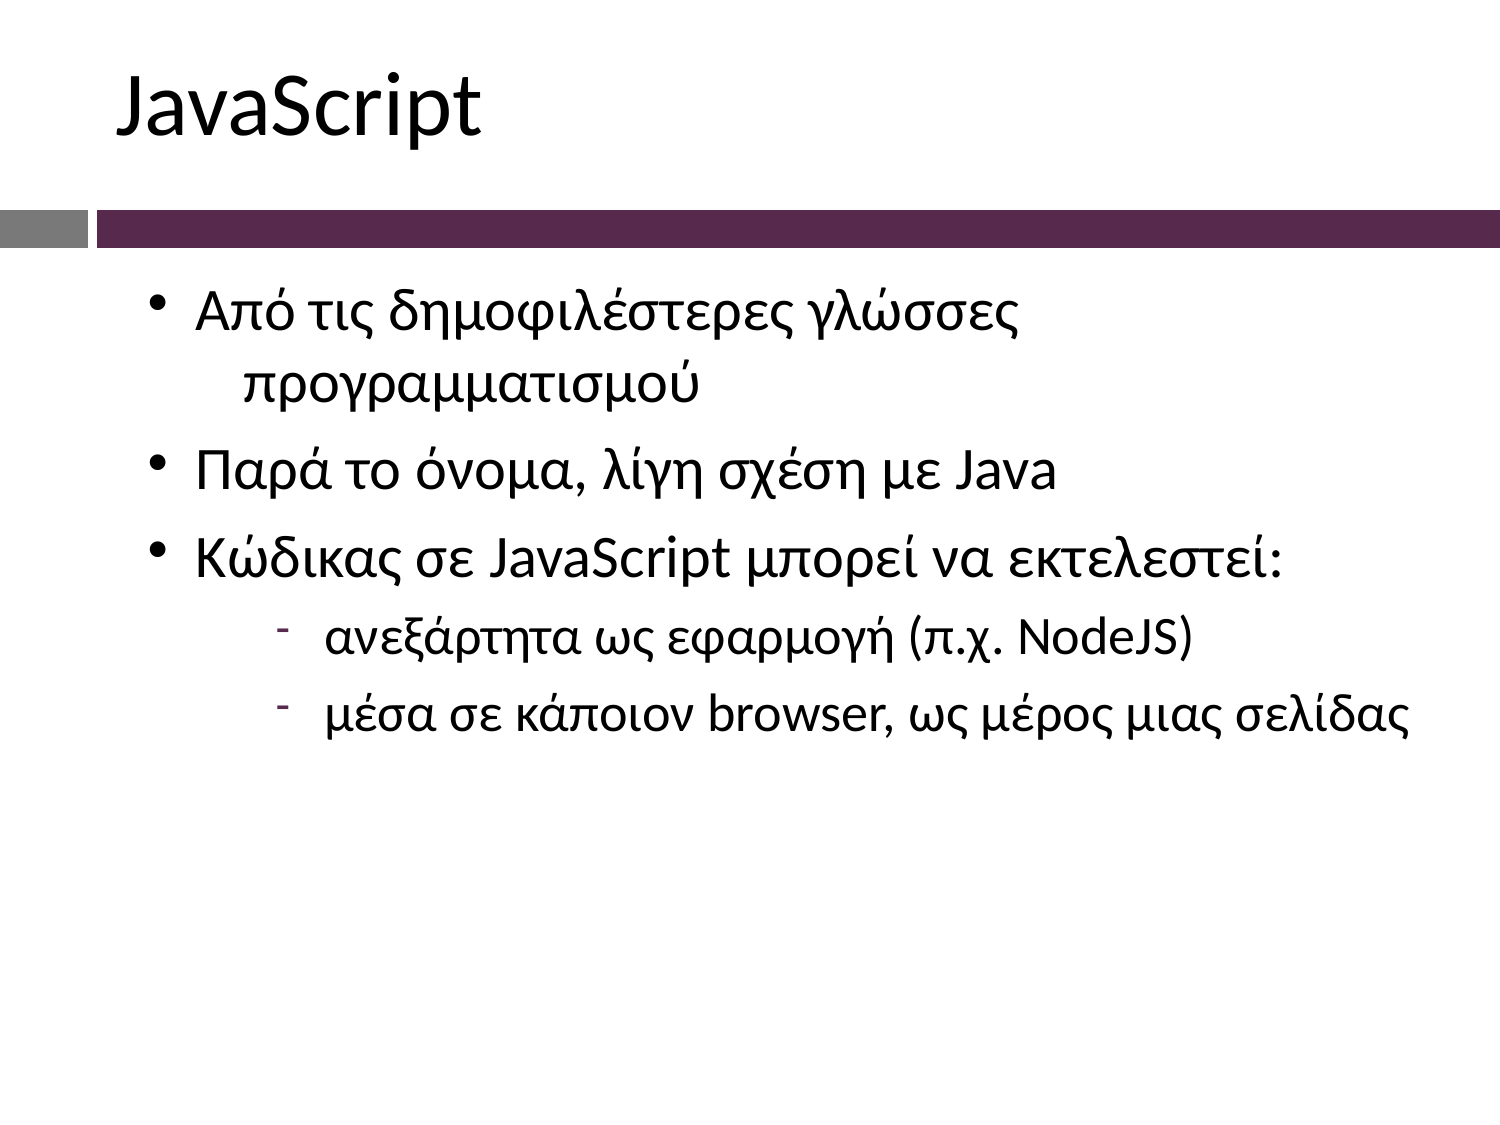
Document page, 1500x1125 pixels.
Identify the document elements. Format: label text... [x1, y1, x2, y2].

title JavaScript [100, 19, 1438, 182]
list Από τις δημοφιλέστερες γλώσσες προγραμματισμού Παρά το όνομα, λίγη σχέση με Java Κώδικας σε JavaScript μπορεί να εκτελεστεί: ανεξάρτητα ως εφαρμογή (π.χ. NodeJS) μέσα σε κάποιον browser, ως μέρος μιας σελίδας [100, 262, 1438, 1000]
